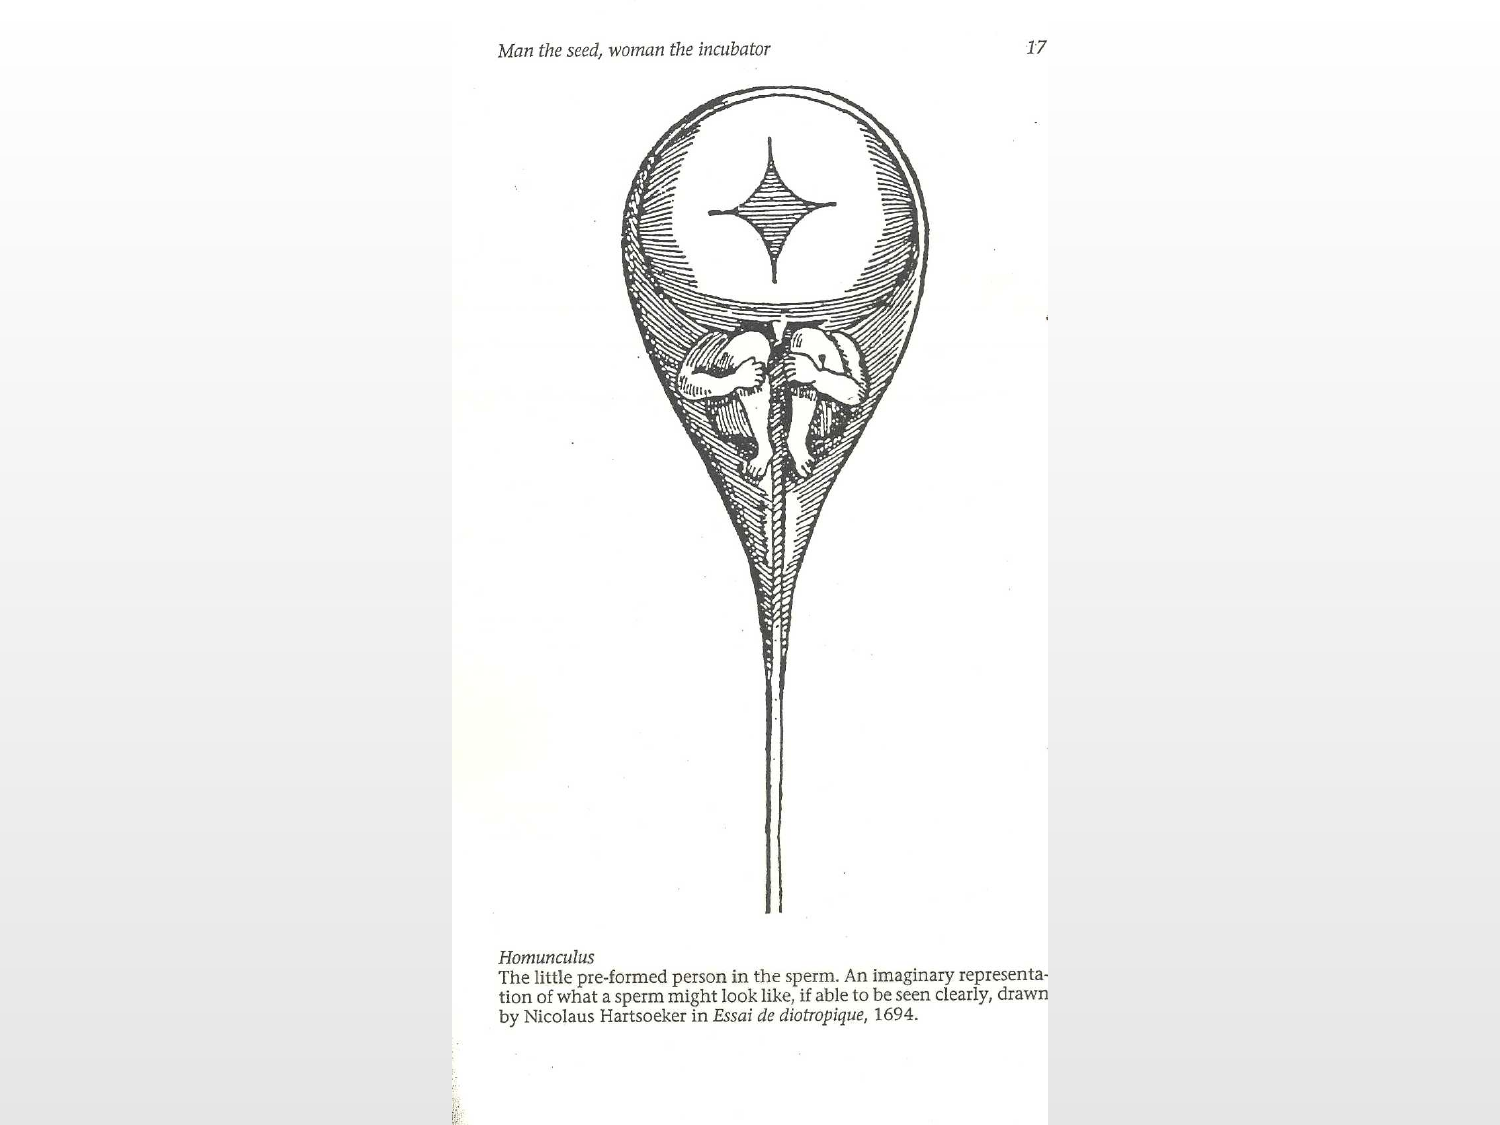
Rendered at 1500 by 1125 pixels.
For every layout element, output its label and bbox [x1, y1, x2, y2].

picture [452, 0, 1048, 1125]
